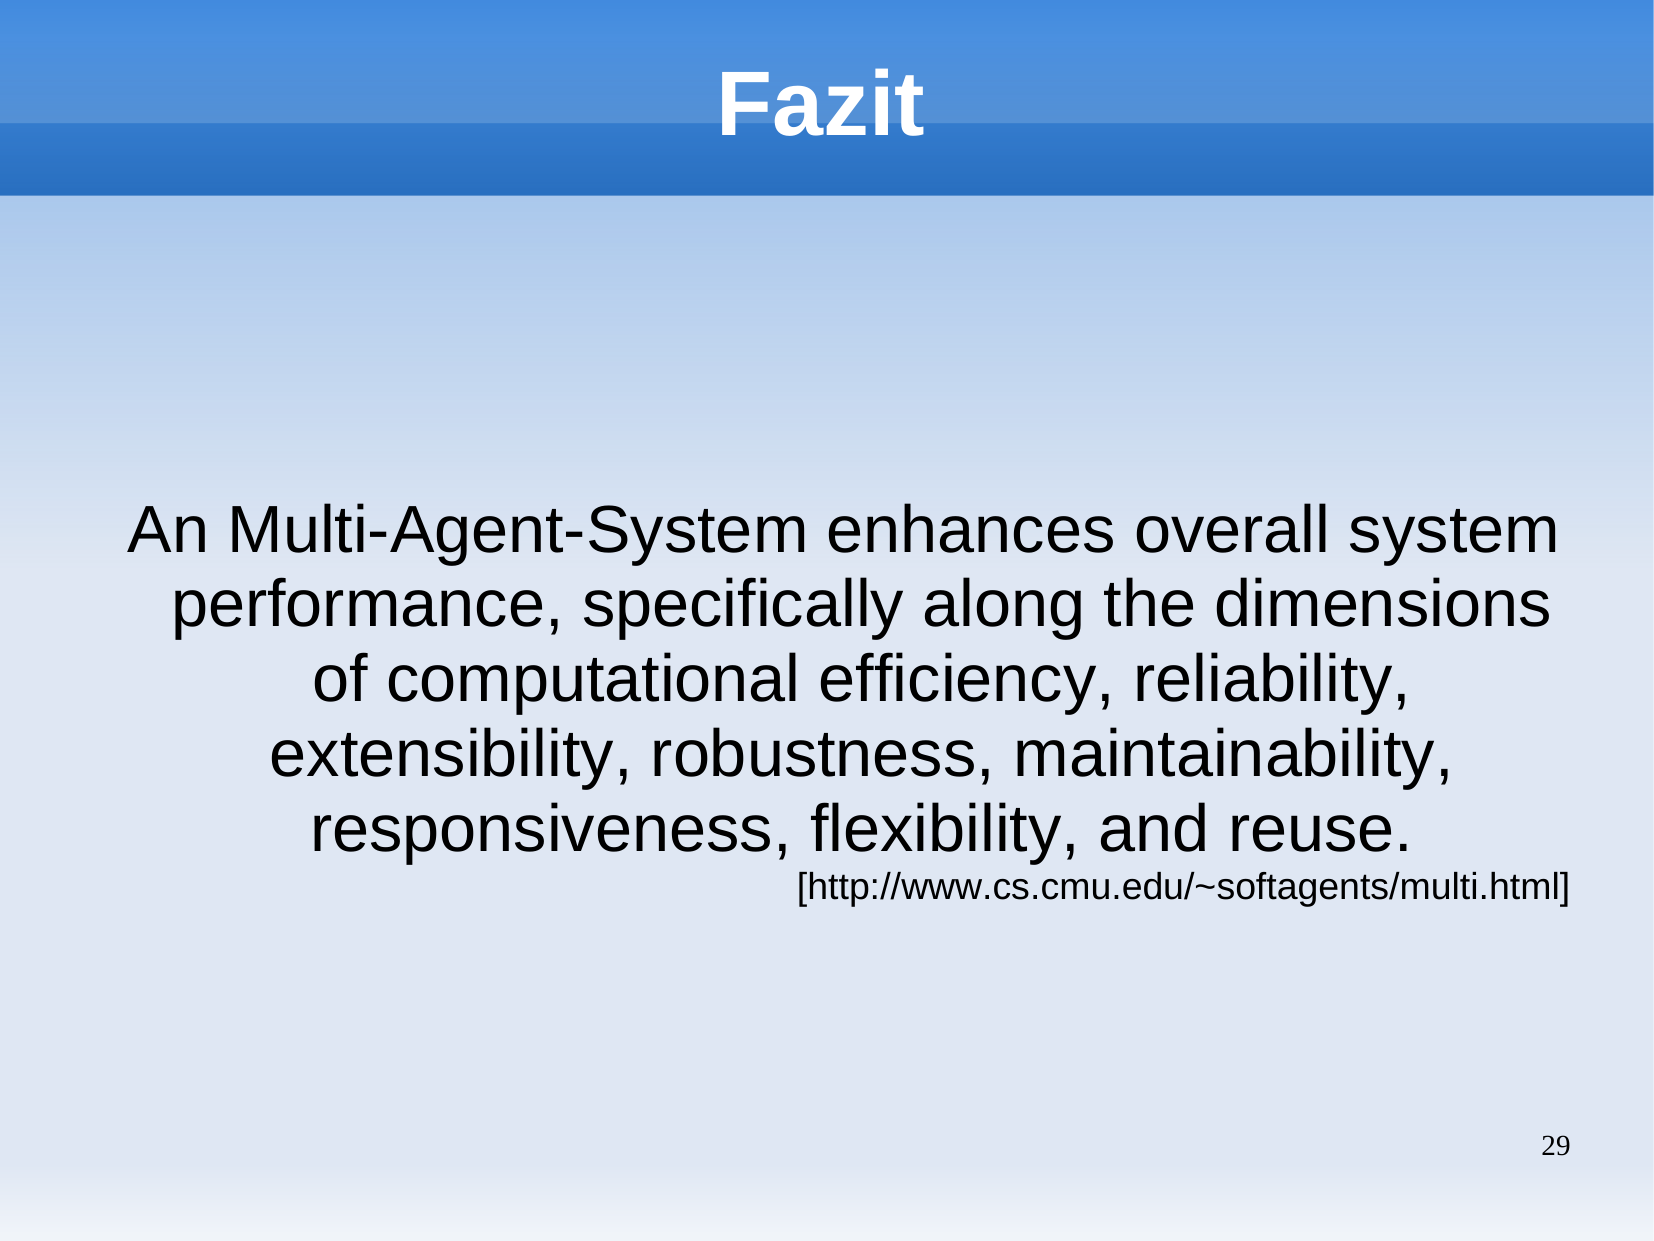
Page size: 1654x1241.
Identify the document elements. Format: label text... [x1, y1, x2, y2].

subtitle An Multi-Agent-System enhances overall system performance, specifically along the dimensions of computational efficiency, reliability, extensibility, robustness, maintainability, responsiveness, flexibility, and reuse. [http://www.cs.cmu.edu/~softagents/multi.html] [82, 297, 1571, 1102]
title Fazit [76, 0, 1565, 208]
picture [0, 0, 1654, 1241]
